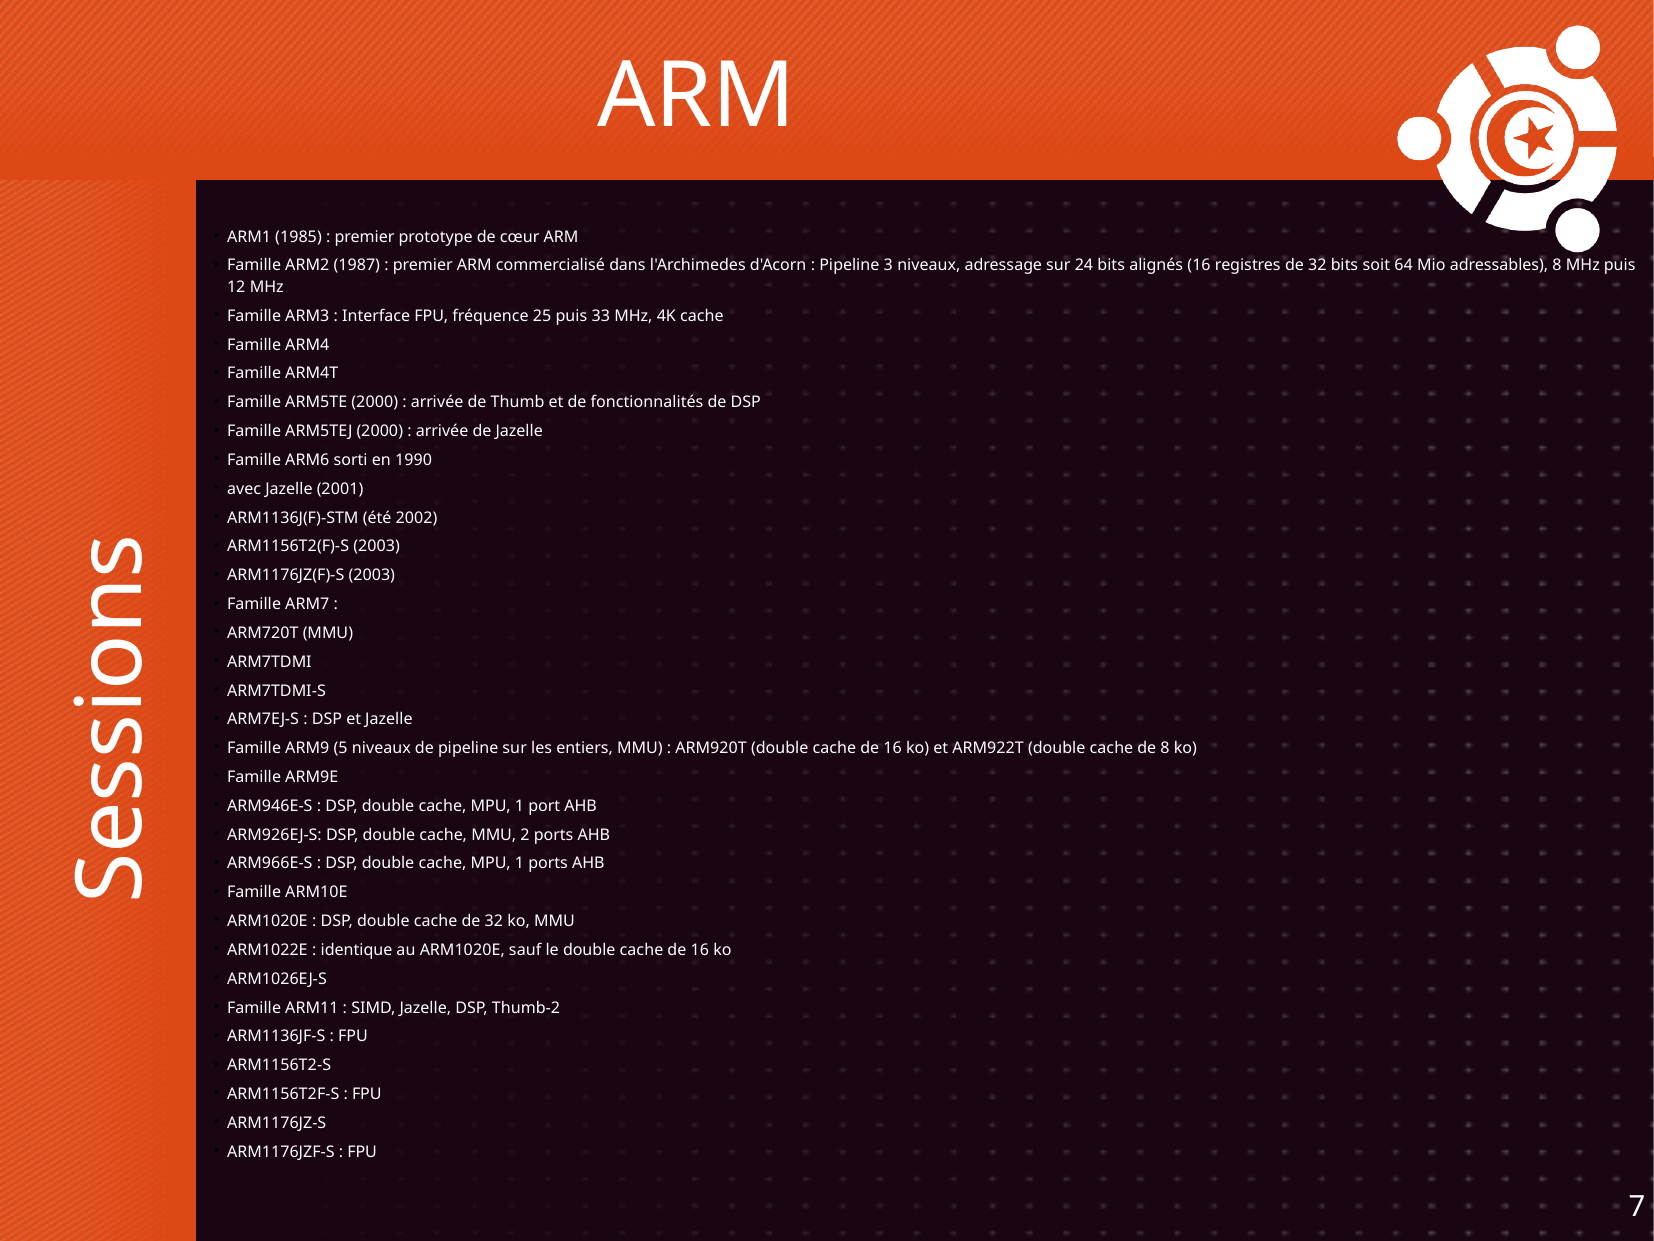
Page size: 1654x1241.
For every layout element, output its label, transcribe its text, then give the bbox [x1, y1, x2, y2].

picture [0, 0, 1654, 1241]
title ARM [0, 2, 1394, 181]
text_box [210, 225, 1639, 1186]
title Sessions [17, 210, 196, 1229]
